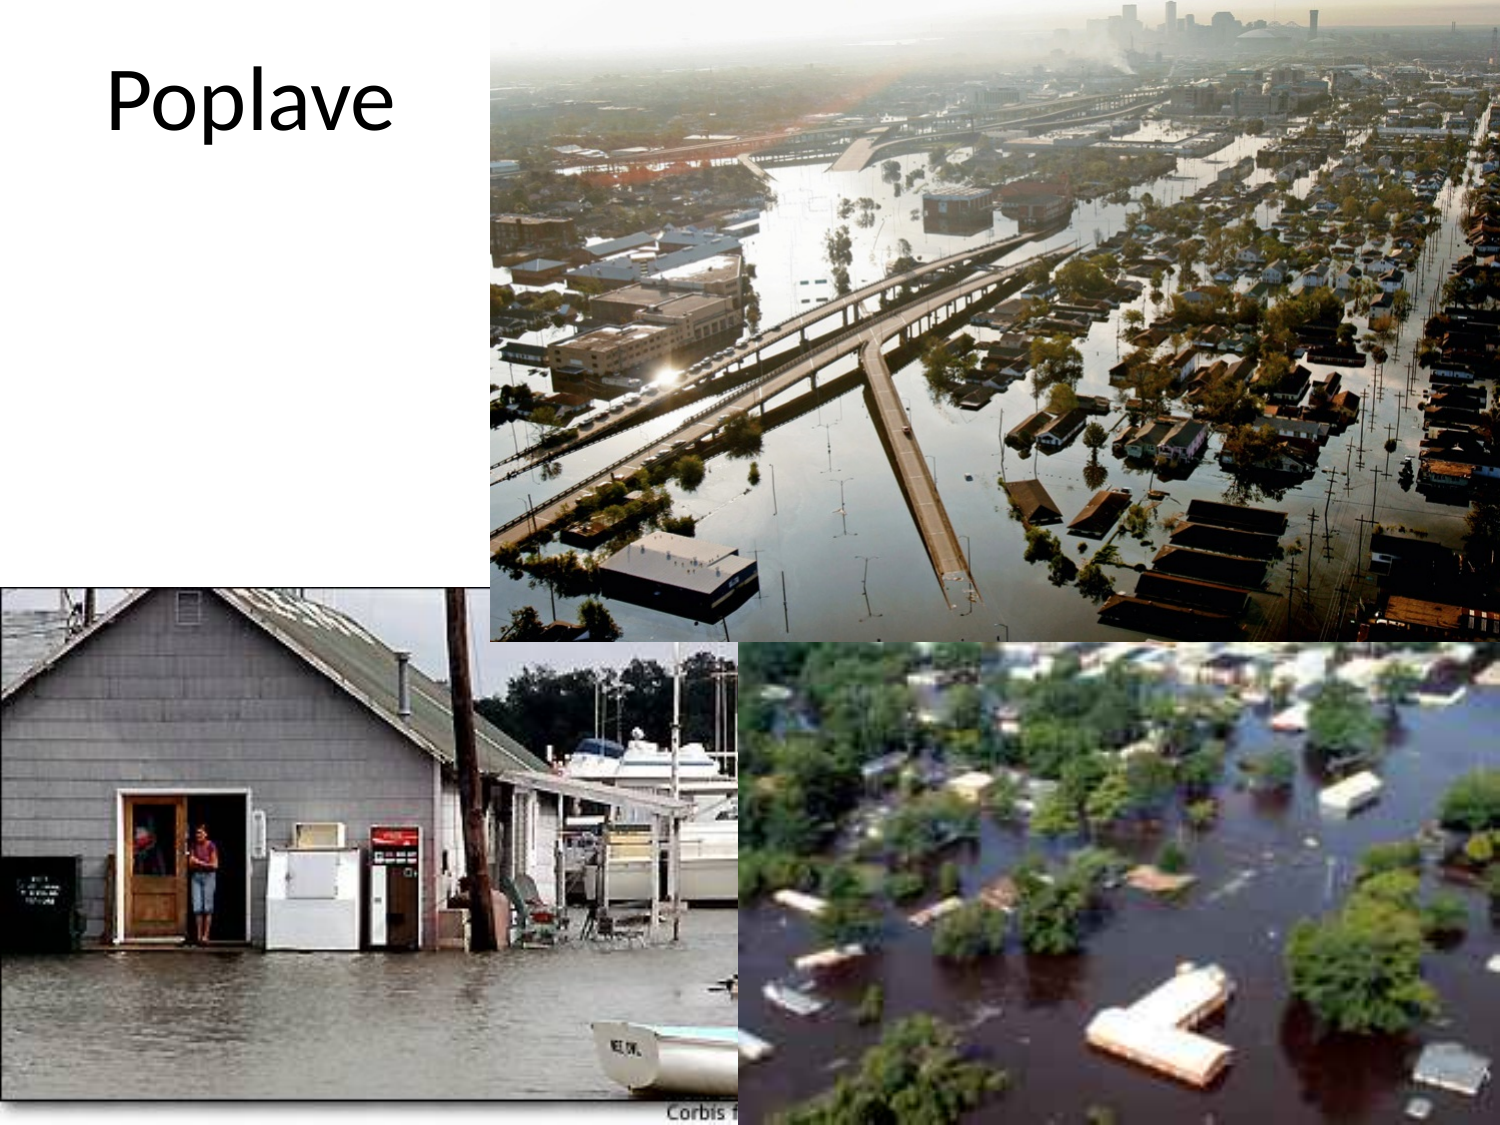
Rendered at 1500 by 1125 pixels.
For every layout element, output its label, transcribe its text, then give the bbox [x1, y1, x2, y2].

title Poplave [0, 0, 490, 188]
picture [0, 0, 1500, 1125]
